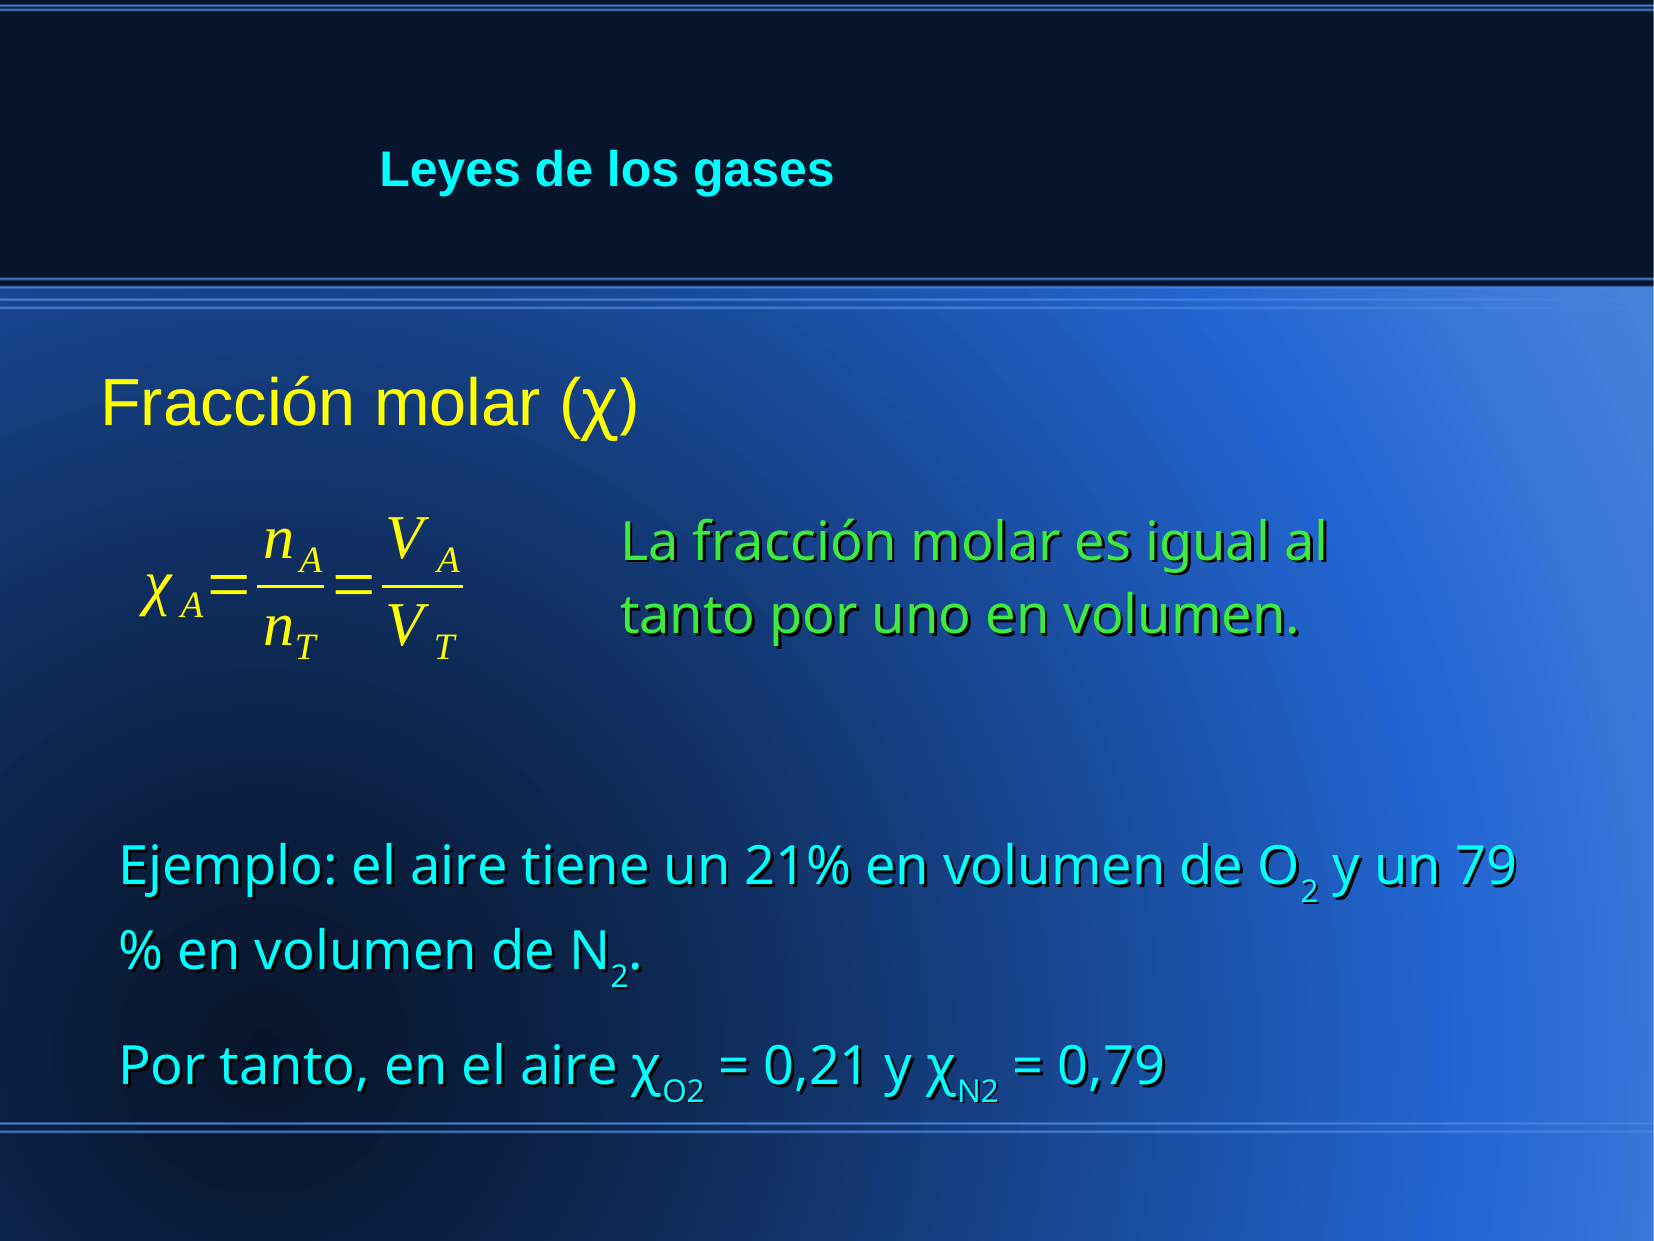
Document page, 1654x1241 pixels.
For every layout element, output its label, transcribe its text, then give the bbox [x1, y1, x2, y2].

title Leyes de los gases [32, 118, 1182, 220]
text_box Ejemplo: el aire tiene un 21% en volumen de O2 y un 79 % en volumen de N2. Por tanto, en el aire χO2 = 0,21 y χN2 = 0,79 [118, 826, 1536, 1110]
text_box La fracción molar es igual al tanto por uno en volumen. [620, 501, 1447, 800]
list Fracción molar (χ) [29, 354, 1565, 462]
picture [0, 0, 1654, 1241]
chart [129, 501, 473, 670]
